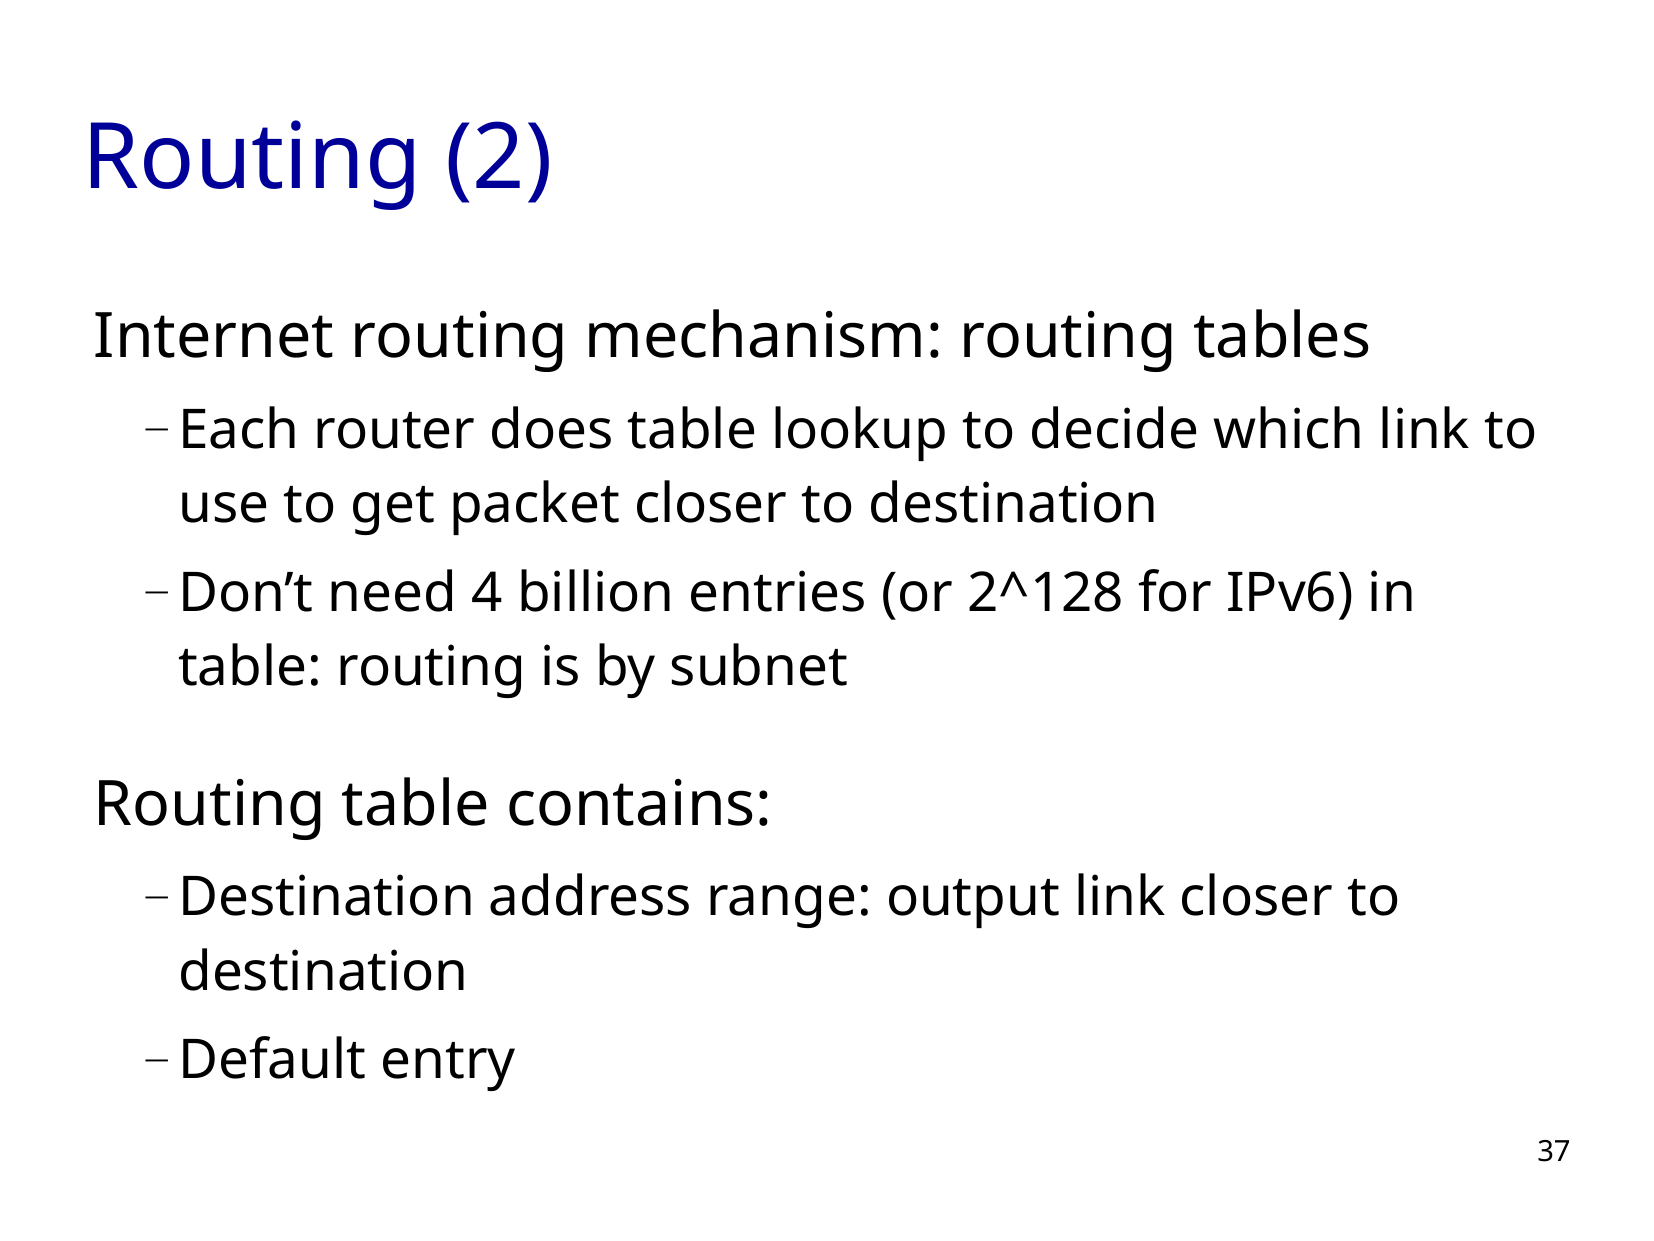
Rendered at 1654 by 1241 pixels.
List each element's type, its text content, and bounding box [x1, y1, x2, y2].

list Internet routing mechanism: routing tables Each router does table lookup to decide which link to use to get packet closer to destination Don’t need 4 billion entries (or 2^128 for IPv6) in table: routing is by subnet Routing table contains: Destination address range: output link closer to destination Default entry [60, 290, 1571, 1096]
title Routing (2) [82, 49, 1571, 257]
